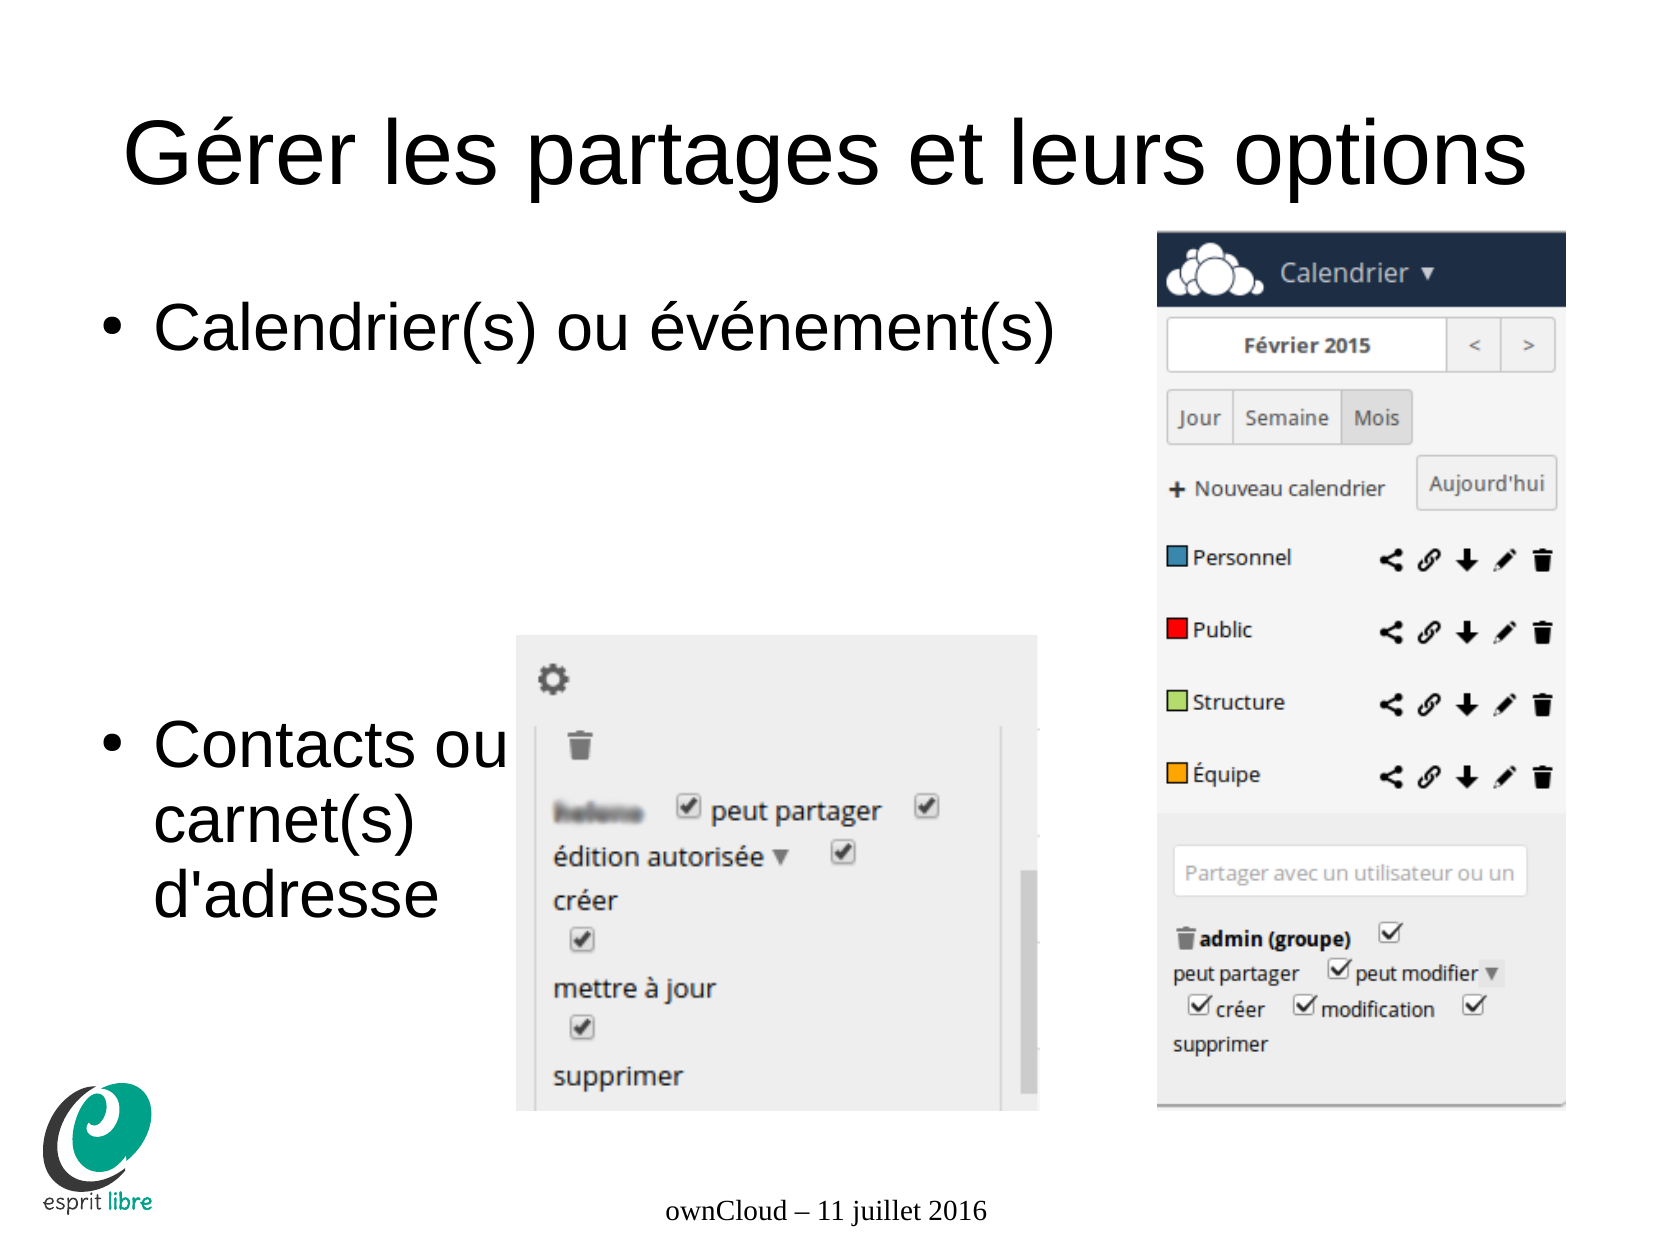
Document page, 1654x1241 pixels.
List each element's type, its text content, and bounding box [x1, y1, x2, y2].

title Gérer les partages et leurs options [82, 49, 1571, 257]
list Calendrier(s) ou événement(s) Contacts ou carnet(s) d'adresse [82, 290, 1157, 1010]
picture [516, 635, 1040, 1111]
picture [1157, 230, 1566, 1111]
list Calendrier(s) ou événement(s) Contacts ou carnet(s) d'adresse [1566, 290, 1571, 1010]
